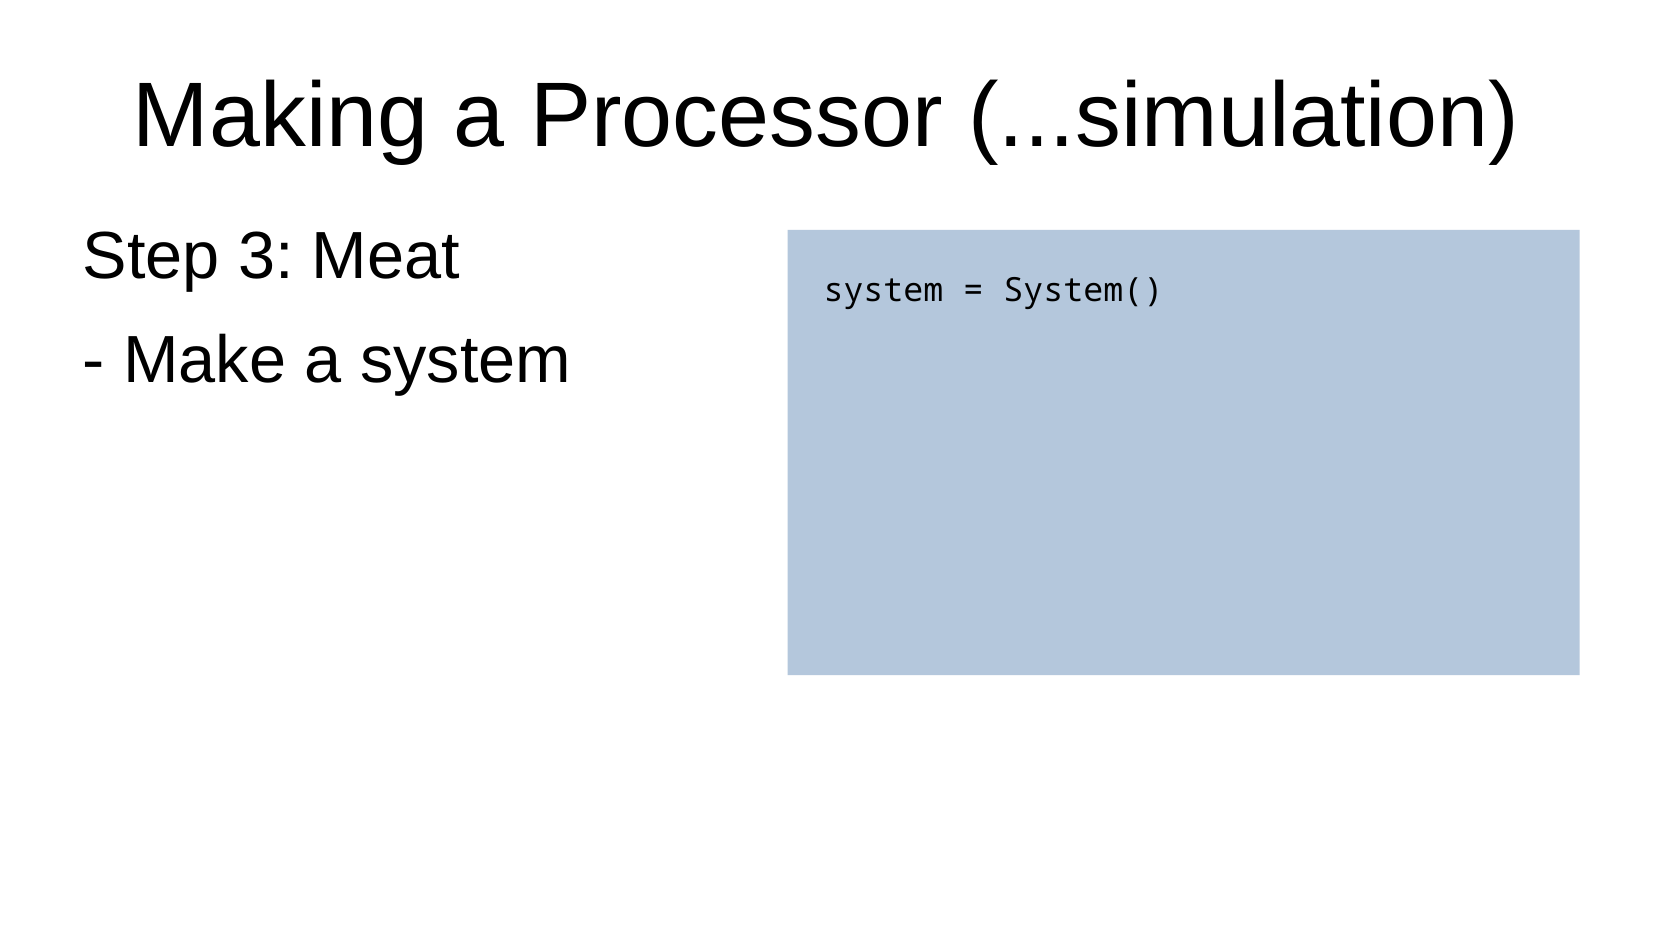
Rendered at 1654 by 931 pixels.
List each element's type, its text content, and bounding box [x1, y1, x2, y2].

list Step 3: Meat - Make a system [82, 217, 809, 451]
text_box system = System() [787, 229, 1580, 676]
title Making a Processor (...simulation) [82, 37, 1571, 193]
